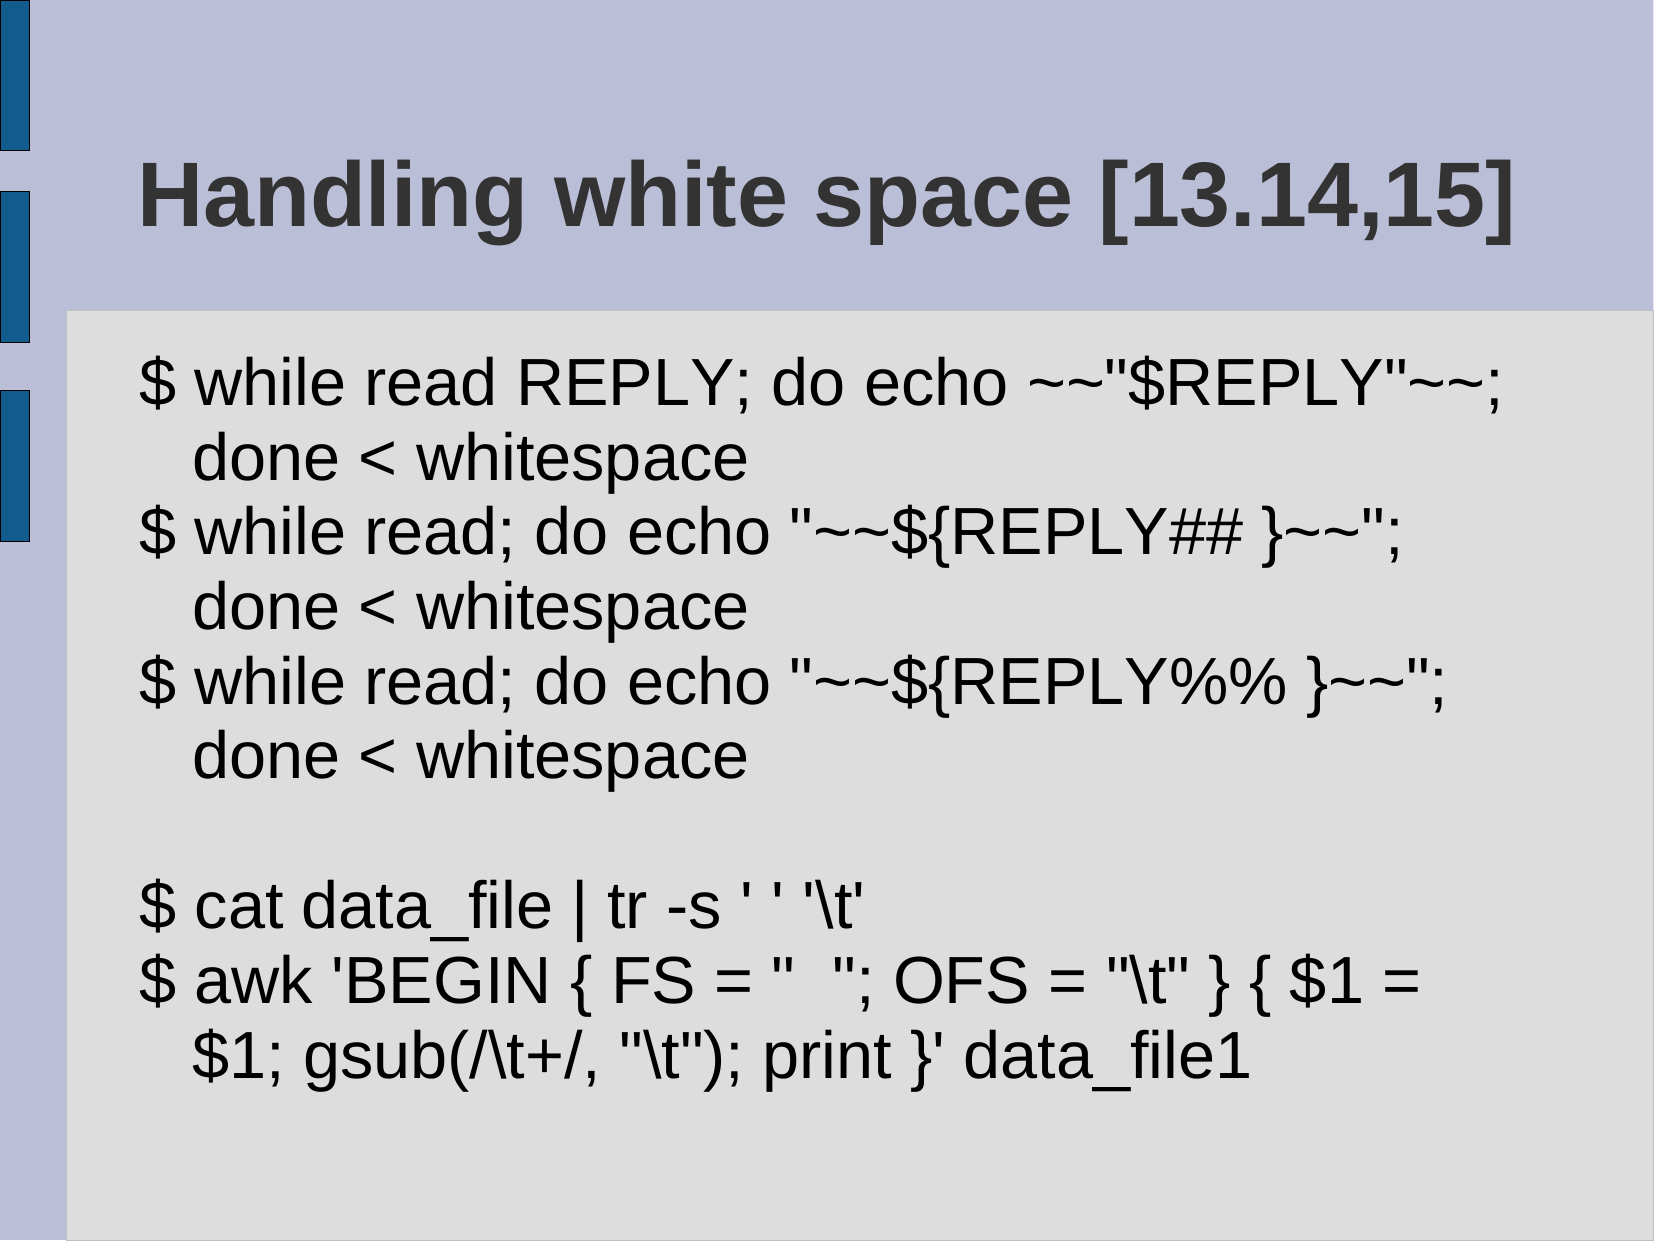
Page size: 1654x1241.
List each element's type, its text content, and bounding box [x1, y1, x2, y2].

list $ while read REPLY; do echo ~~"$REPLY"~~; done < whitespace $ while read; do echo "~~${REPLY## }~~"; done < whitespace $ while read; do echo "~~${REPLY%% }~~"; done < whitespace $ cat data_file | tr -s ' ' '\t' $ awk 'BEGIN { FS = " "; OFS = "\t" } { $1 = $1; gsub(/\t+/, "\t"); print }' data_file1 [121, 344, 1534, 1112]
title Handling white space [13.14,15] [121, 98, 1534, 291]
